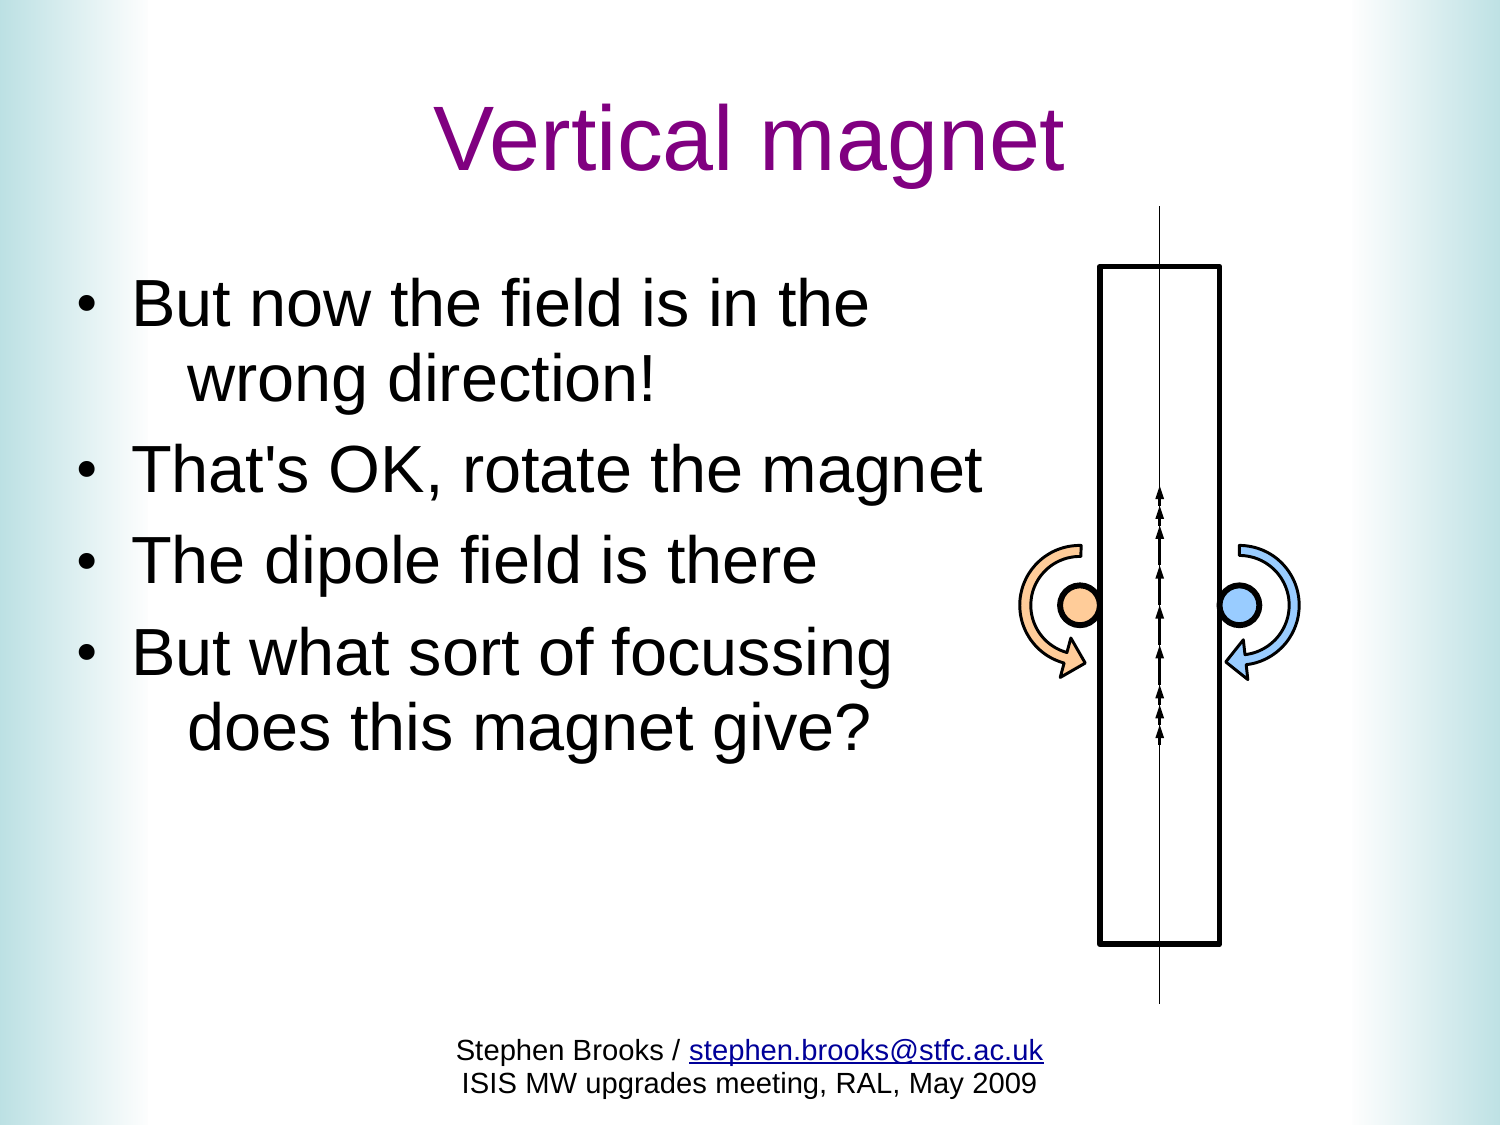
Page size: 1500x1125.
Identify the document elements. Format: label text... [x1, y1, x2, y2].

title Vertical magnet [75, 52, 1425, 225]
list But now the field is in the wrong direction! That's OK, rotate the magnet The dipole field is there But what sort of focussing does this magnet give? [75, 265, 1034, 991]
text_box [1019, 545, 1086, 678]
text_box [1219, 585, 1260, 626]
text_box [1225, 545, 1300, 680]
text_box [1060, 585, 1100, 626]
